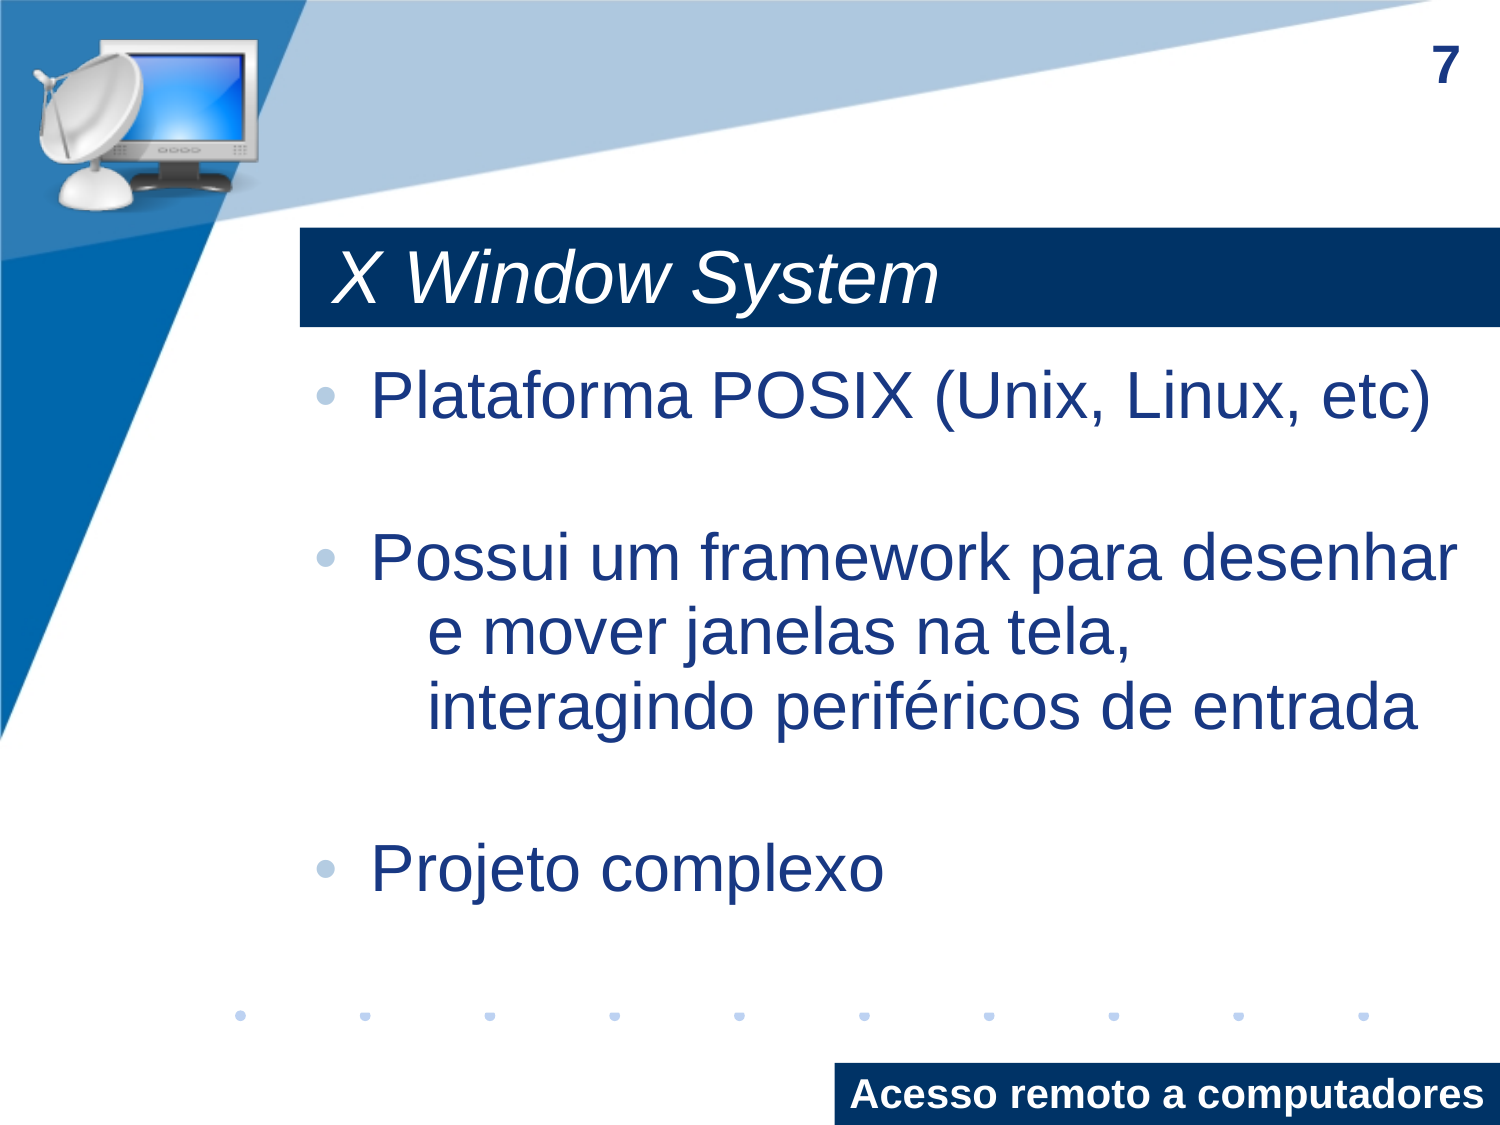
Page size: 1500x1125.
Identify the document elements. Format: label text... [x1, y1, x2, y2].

title X Window System [299, 227, 1500, 328]
list Plataforma POSIX (Unix, Linux, etc) Possui um framework para desenhar e mover janelas na tela, interagindo periféricos de entrada Projeto complexo [299, 350, 1477, 1013]
picture [0, 0, 1500, 842]
